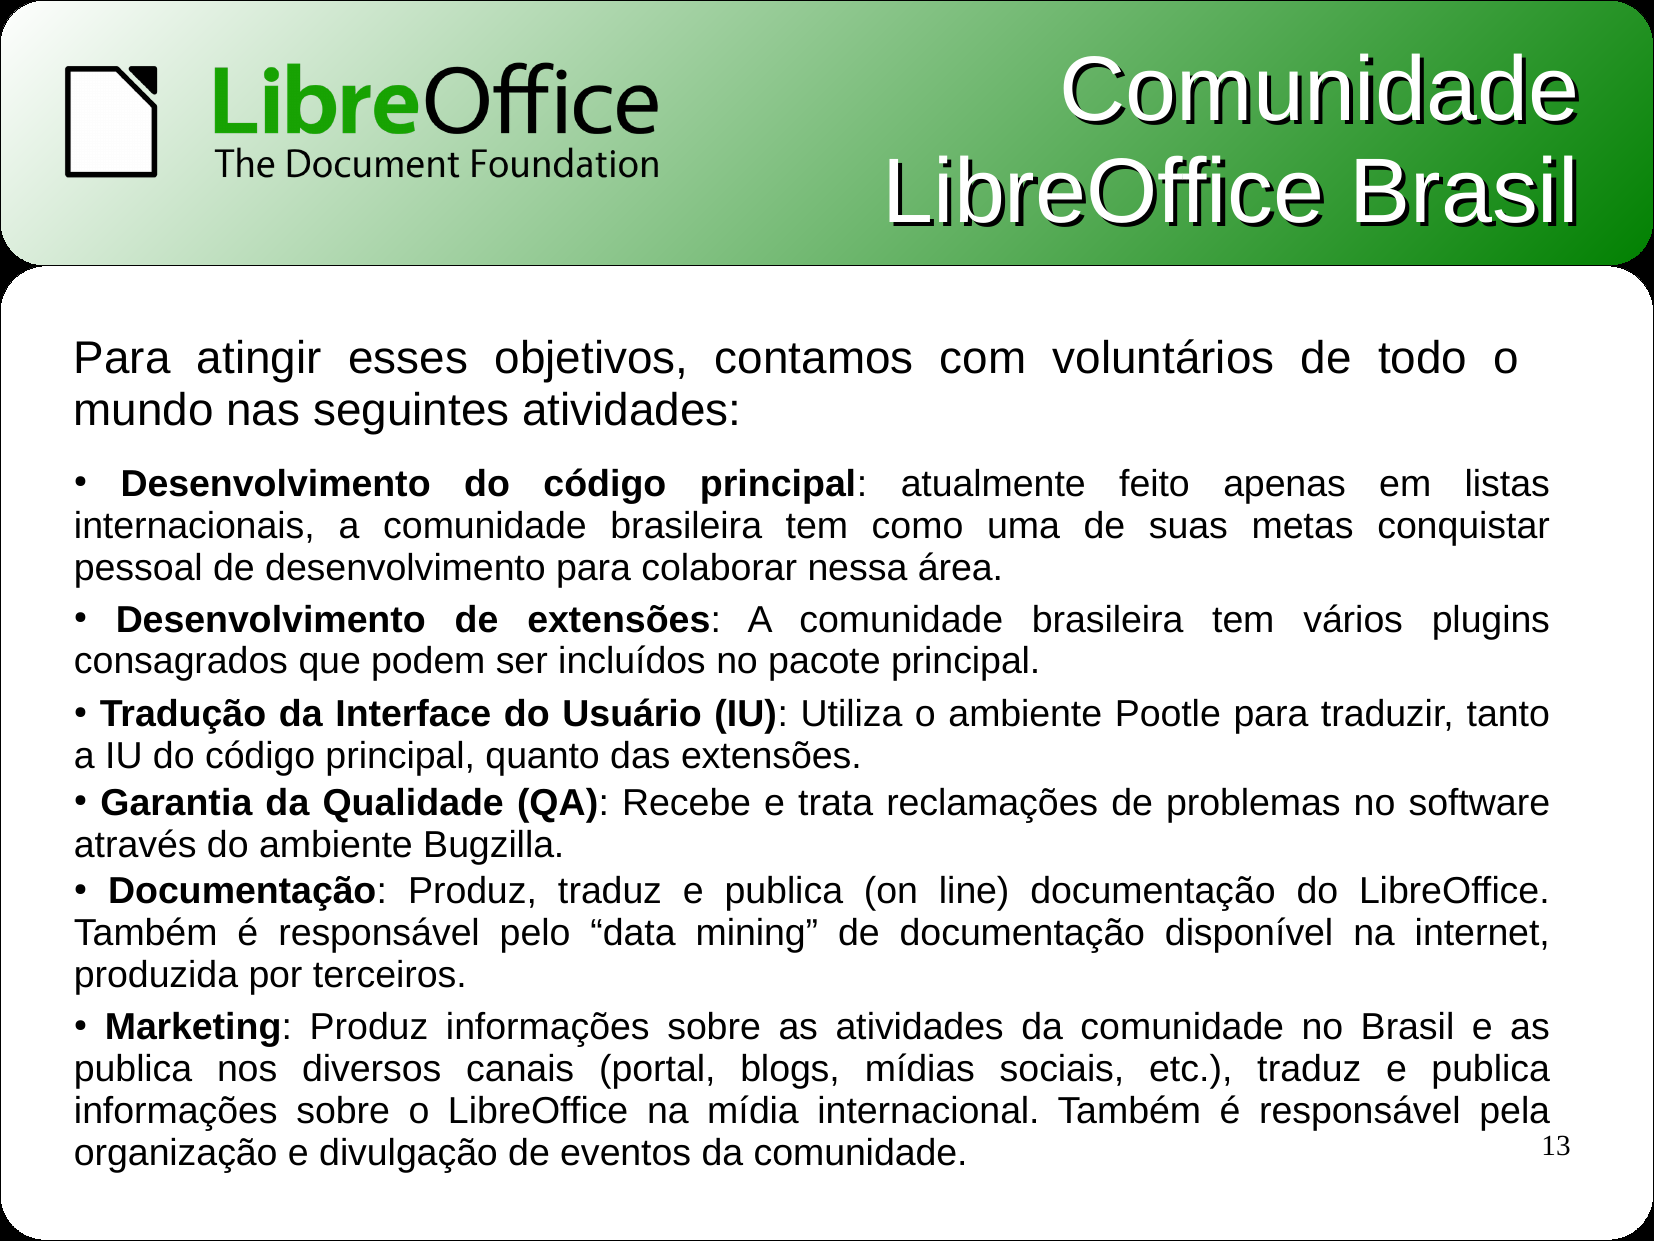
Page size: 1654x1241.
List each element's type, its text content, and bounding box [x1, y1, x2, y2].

text_box Garantia da Qualidade (QA): Recebe e trata reclamações de problemas no software através do ambiente Bugzilla. [59, 773, 1566, 862]
picture [29, 36, 702, 207]
text_box Documentação: Produz, traduz e publica (on line) documentação do LibreOffice. Também é responsável pelo “data mining” de documentação disponível na internet, produzida por terceiros. [59, 862, 1566, 998]
text_box Comunidade LibreOffice Brasil [856, 29, 1595, 250]
text_box Desenvolvimento do código principal: atualmente feito apenas em listas internacionais, a comunidade brasileira tem como uma de suas metas conquistar pessoal de desenvolvimento para colaborar nessa área. [59, 454, 1566, 590]
text_box Desenvolvimento de extensões: A comunidade brasileira tem vários plugins consagrados que podem ser incluídos no pacote principal. [59, 590, 1566, 685]
text_box Para atingir esses objetivos, contamos com voluntários de todo o mundo nas seguintes atividades: [59, 324, 1536, 443]
text_box Marketing: Produz informações sobre as atividades da comunidade no Brasil e as publica nos diversos canais (portal, blogs, mídias sociais, etc.), traduz e publica informações sobre o LibreOffice na mídia internacional. Também é responsável pela organização e divulgação de eventos da comunidade. [59, 998, 1566, 1182]
text_box Tradução da Interface do Usuário (IU): Utiliza o ambiente Pootle para traduzir, tanto a IU do código principal, quanto das extensões. [59, 685, 1566, 773]
